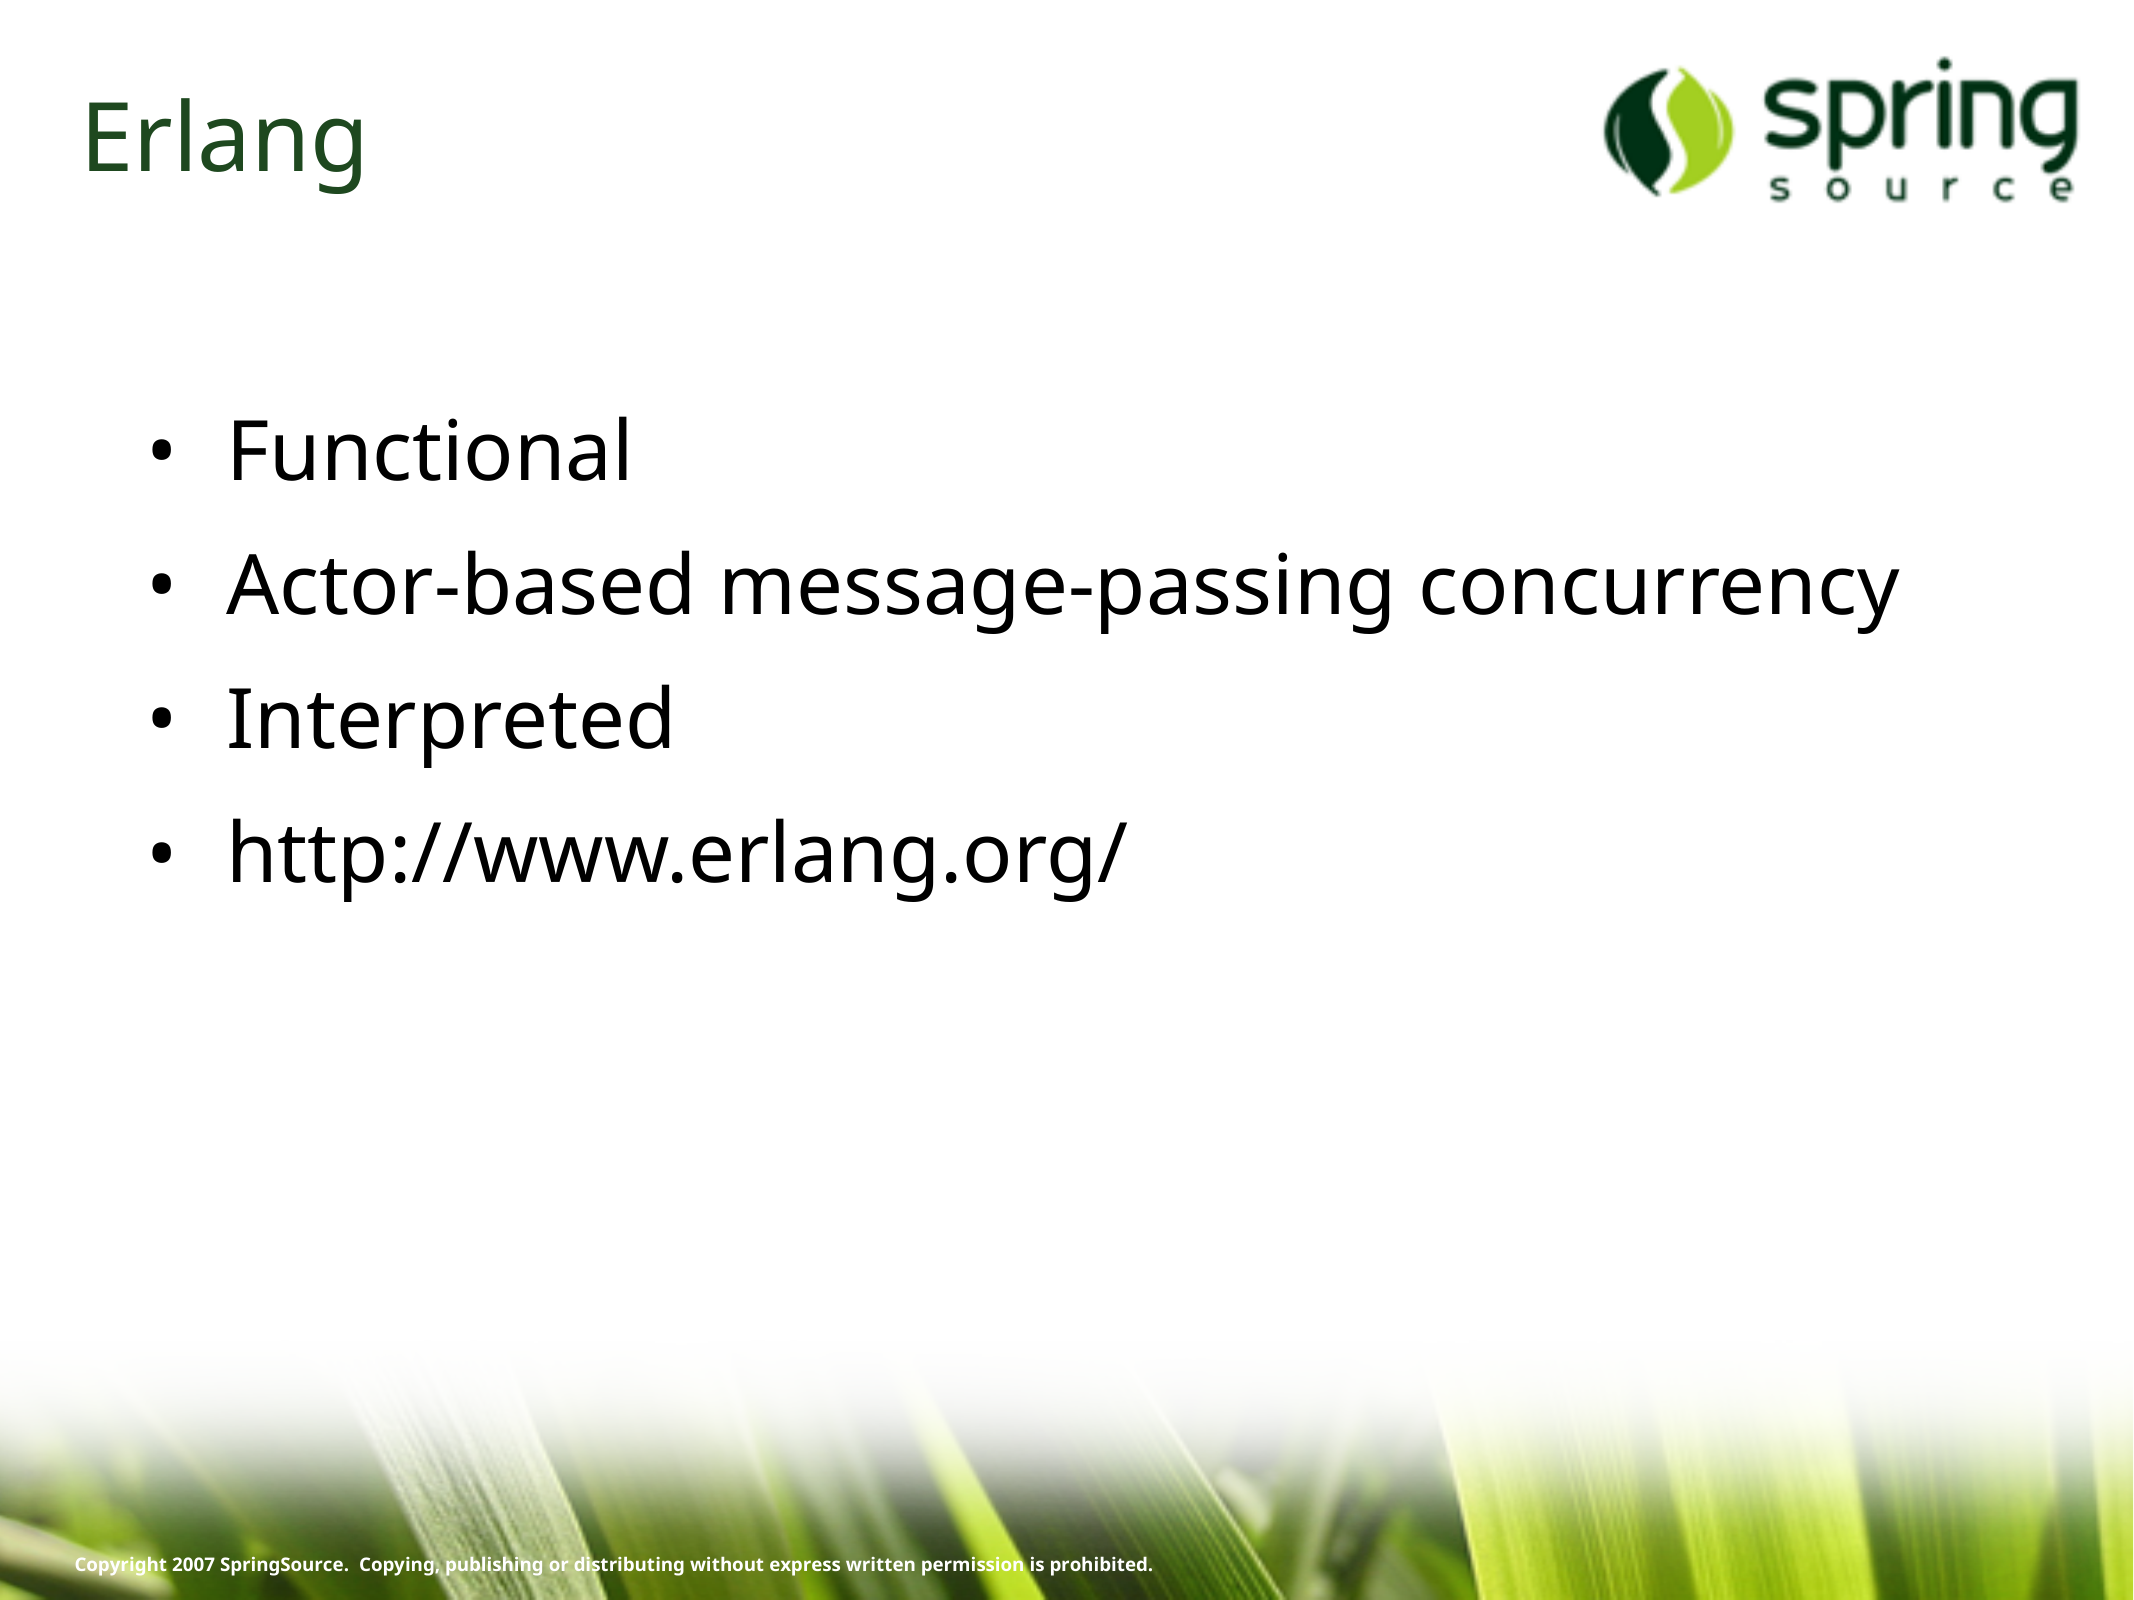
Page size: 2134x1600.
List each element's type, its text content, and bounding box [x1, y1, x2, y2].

title Erlang [80, 16, 1548, 253]
list Functional Actor-based message-passing concurrency Interpreted http://www.erlang.org/ [146, 391, 1982, 1319]
picture [1555, 46, 2134, 224]
picture [0, 1340, 2134, 1600]
